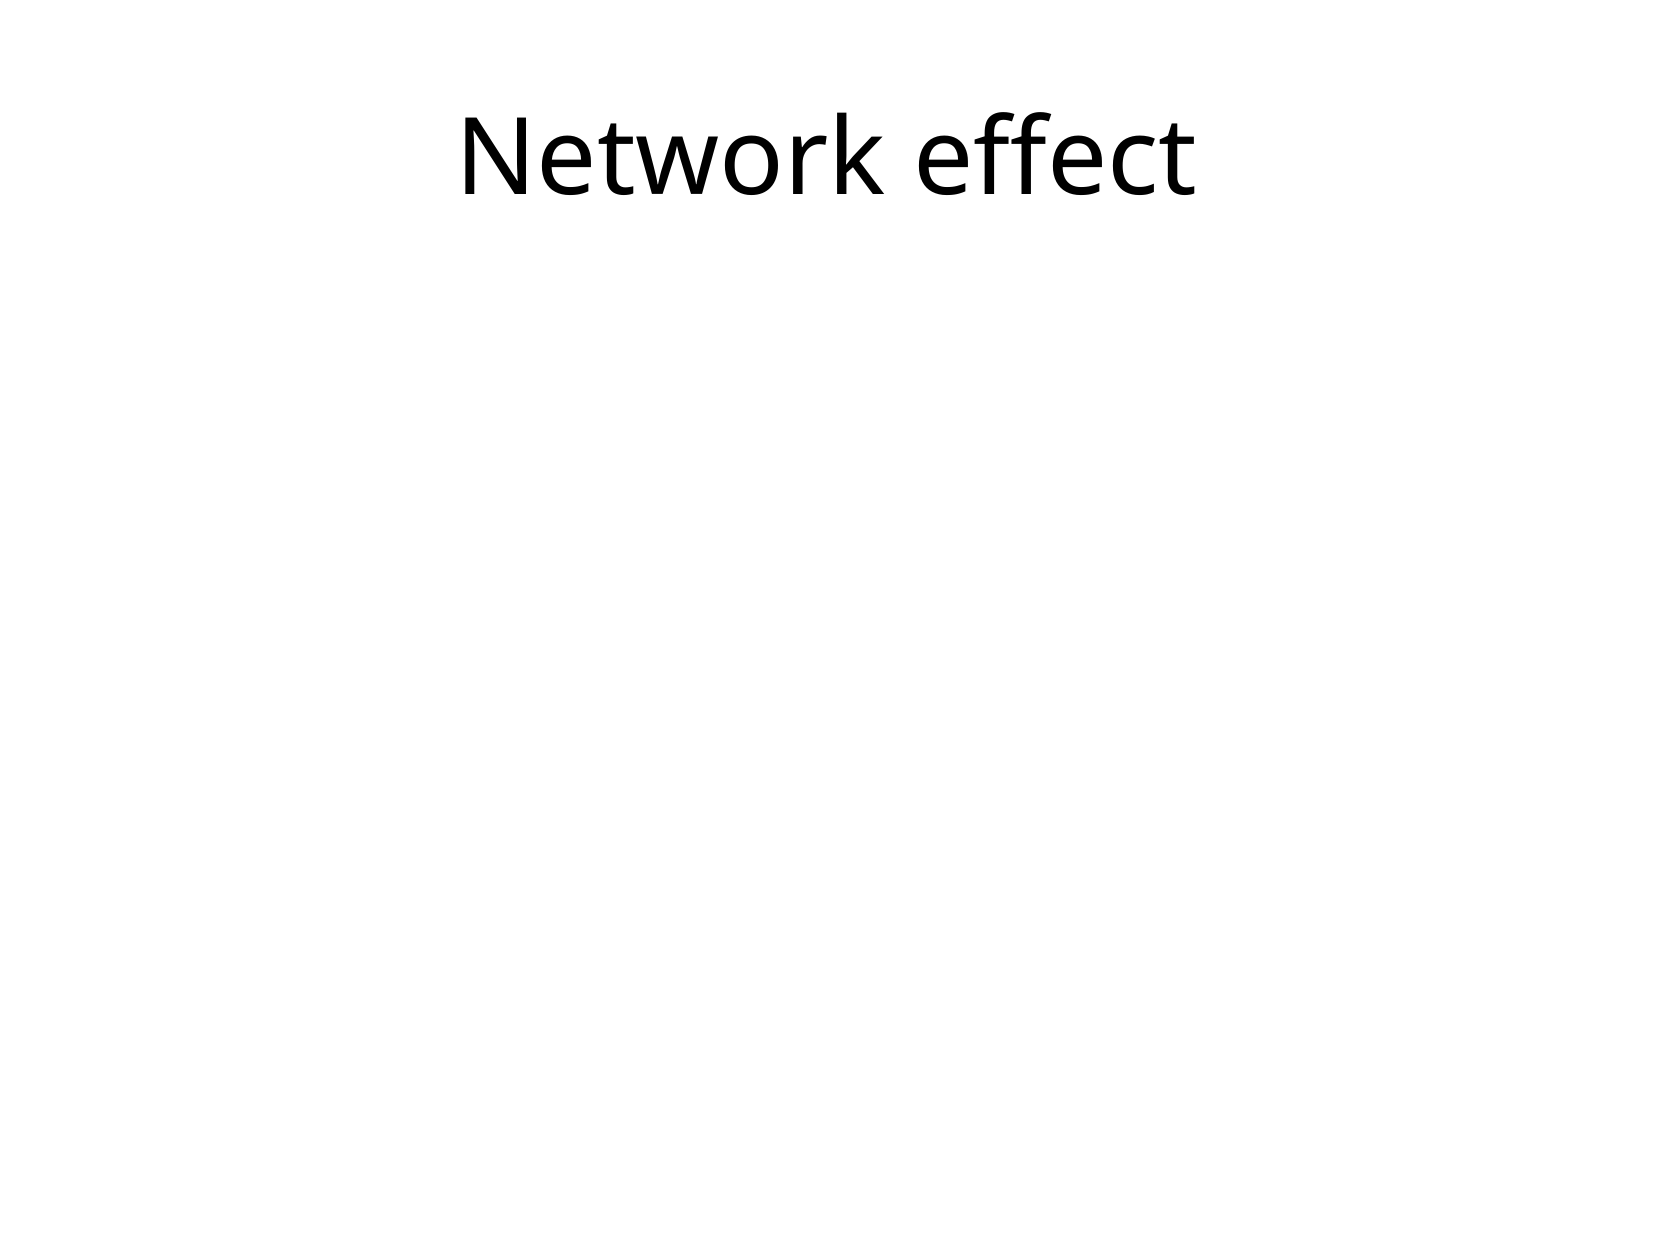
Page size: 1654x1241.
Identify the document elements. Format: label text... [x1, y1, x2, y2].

title Network effect [82, 49, 1571, 257]
